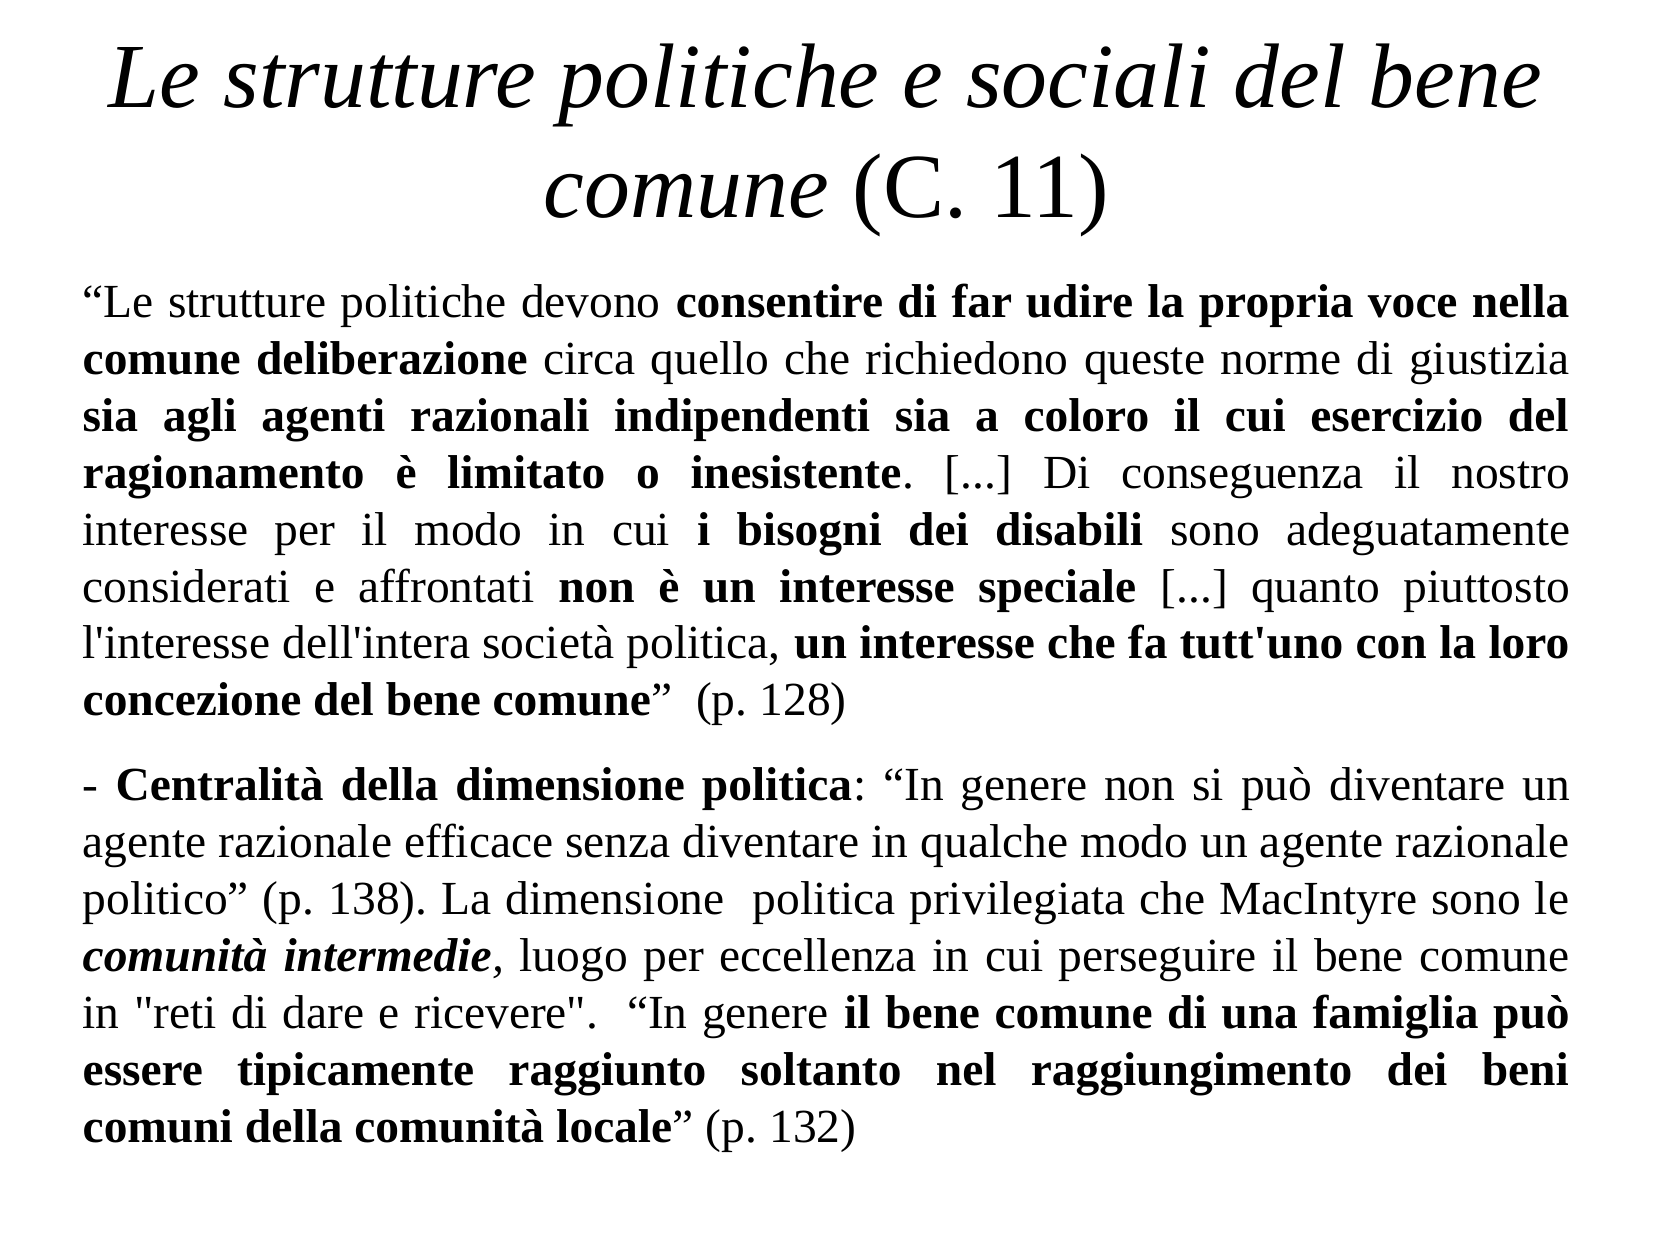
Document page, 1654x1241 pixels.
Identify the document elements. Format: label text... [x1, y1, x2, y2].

title Le strutture politiche e sociali del bene comune (C. 11) [82, 15, 1571, 223]
list “Le strutture politiche devono consentire di far udire la propria voce nella comune deliberazione circa quello che richiedono queste norme di giustizia sia agli agenti razionali indipendenti sia a coloro il cui esercizio del ragionamento è limitato o inesistente. [...] Di conseguenza il nostro interesse per il modo in cui i bisogni dei disabili sono adeguatamente considerati e affrontati non è un interesse speciale [...] quanto piuttosto l'interesse dell'intera società politica, un interesse che fa tutt'uno con la loro concezione del bene comune” (p. 128) - Centralità della dimensione politica: “In genere non si può diventare un agente razionale efficace senza diventare in qualche modo un agente razionale politico” (p. 138). La dimensione politica privilegiata che MacIntyre sono le comunità intermedie, luogo per eccellenza in cui perseguire il bene comune in "reti di dare e ricevere". “In genere il bene comune di una famiglia può essere tipicamente raggiunto soltanto nel raggiungimento dei beni comuni della comunità locale” (p. 132) [82, 269, 1571, 1154]
